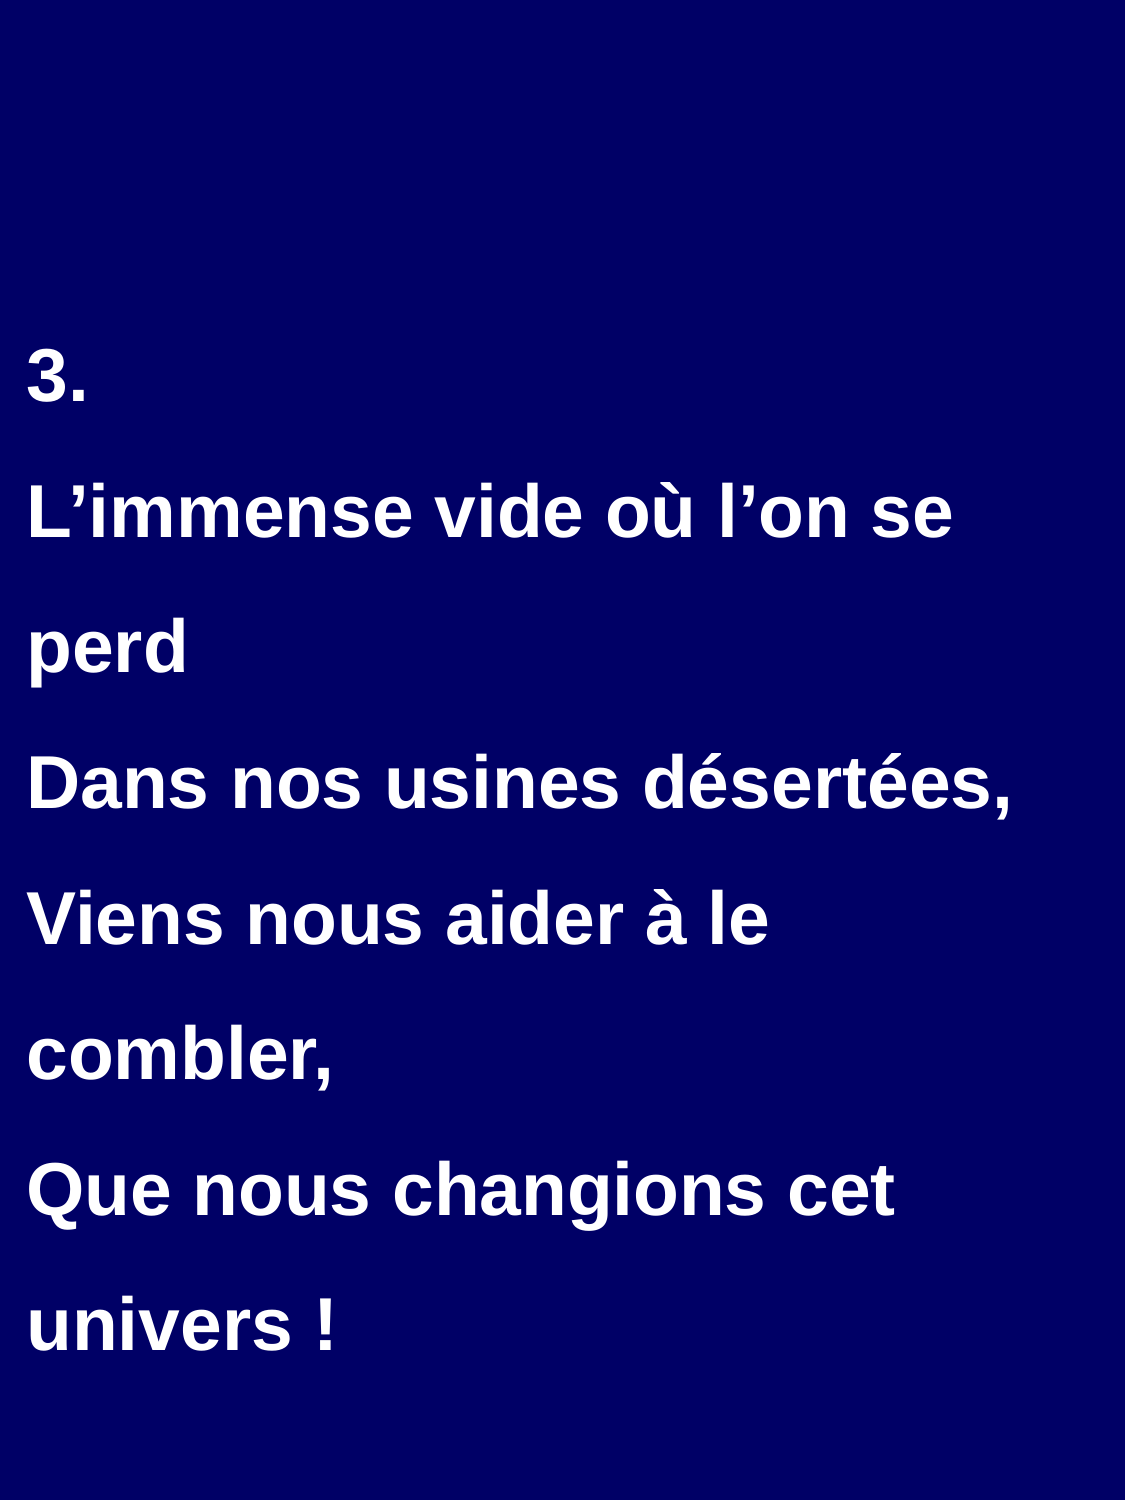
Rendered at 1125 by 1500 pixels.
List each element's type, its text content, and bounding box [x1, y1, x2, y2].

text_box 3. L’immense vide où l’on se perd Dans nos usines désertées, Viens nous aider à le combler, Que nous changions cet univers ! [11, 47, 1111, 1078]
